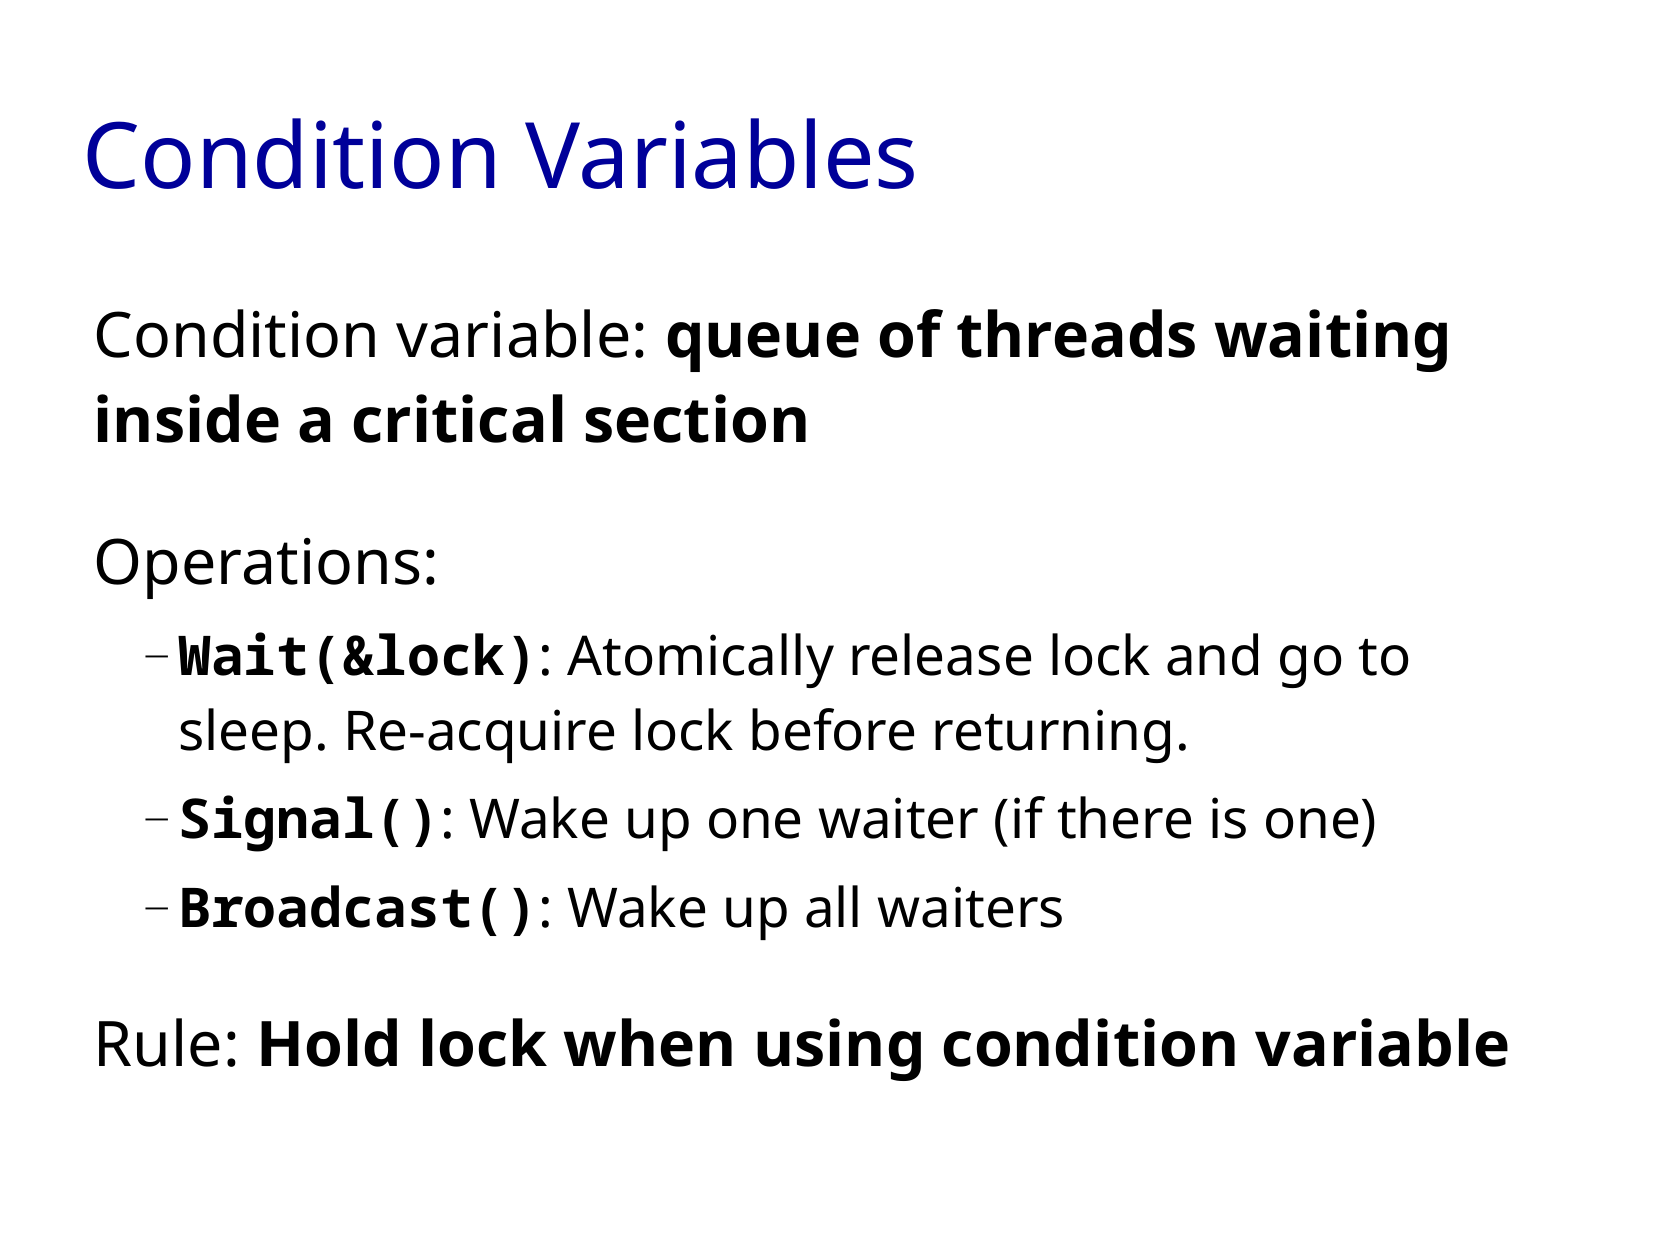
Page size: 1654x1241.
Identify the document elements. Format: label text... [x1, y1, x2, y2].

title Condition Variables [82, 49, 1571, 257]
list Condition variable: queue of threads waiting inside a critical section Operations: Wait(&lock): Atomically release lock and go to sleep. Re-acquire lock before returning. Signal(): Wake up one waiter (if there is one) Broadcast(): Wake up all waiters Rule: Hold lock when using condition variable [60, 290, 1571, 1096]
